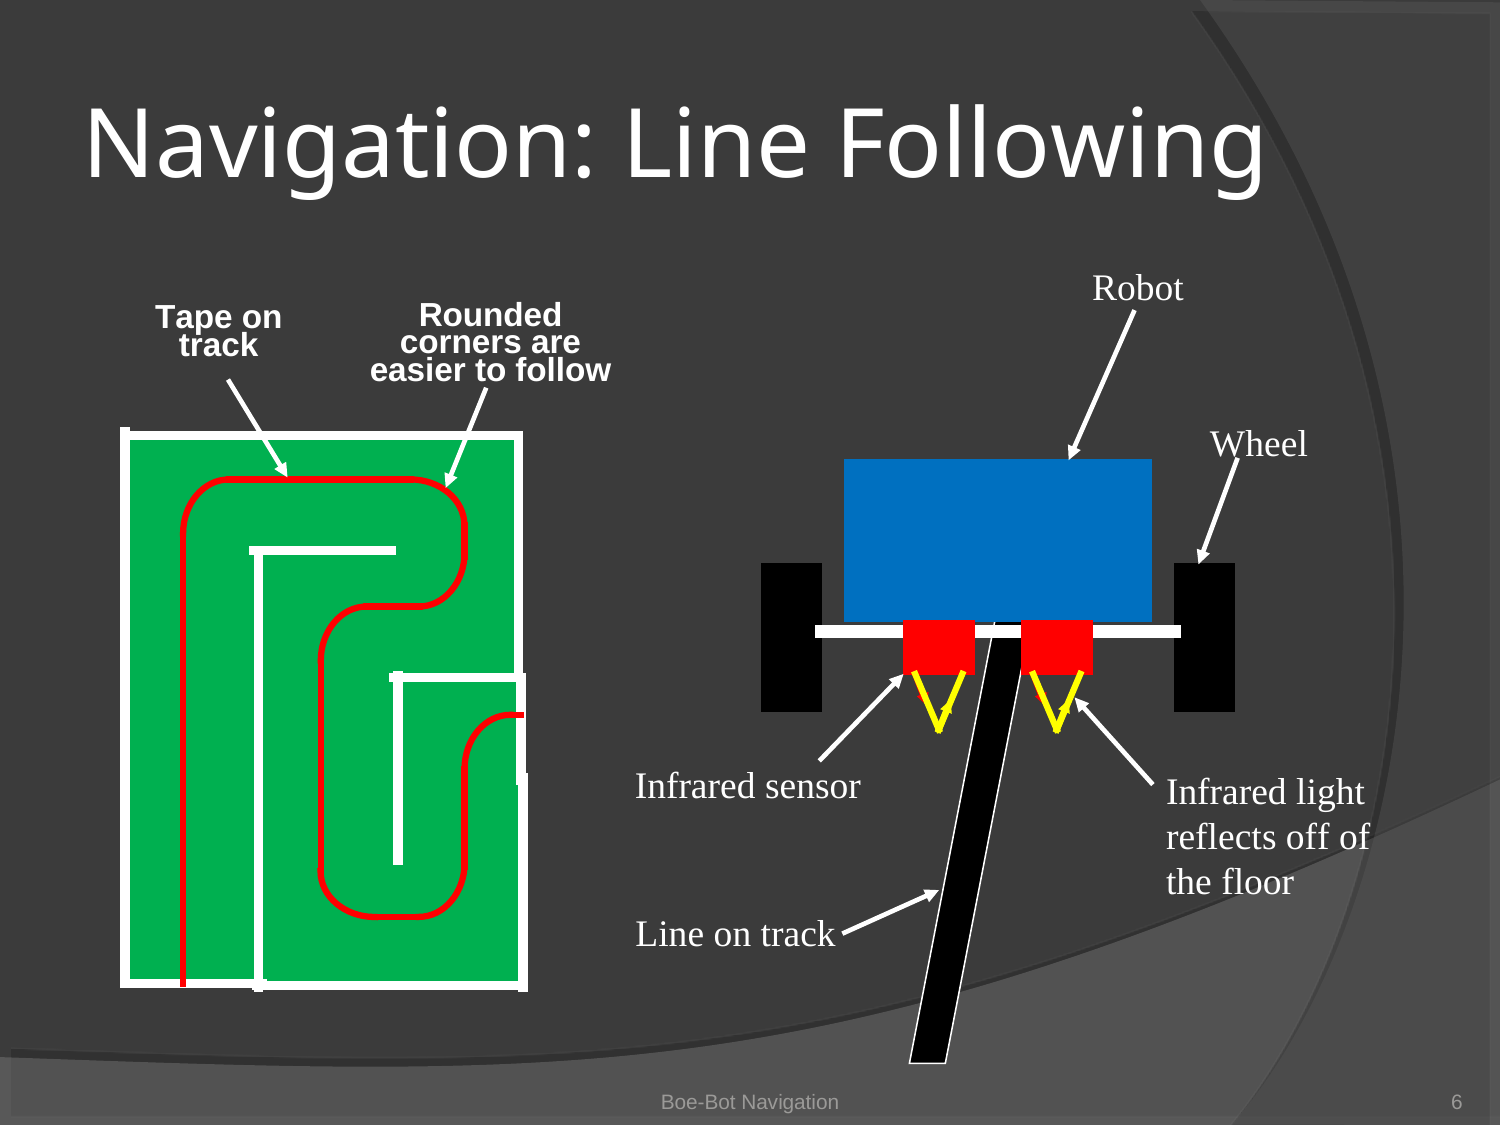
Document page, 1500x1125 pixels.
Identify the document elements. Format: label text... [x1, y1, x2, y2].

text_box Tape on track [127, 298, 311, 367]
text_box Boe-Bot Navigation [512, 1053, 988, 1114]
text_box Line on track [620, 901, 851, 962]
text_box [186, 483, 518, 981]
text_box Infrared sensor [620, 753, 877, 814]
text_box <number> [1337, 1053, 1463, 1114]
text_box Wheel [1195, 410, 1324, 472]
text_box [324, 440, 516, 914]
text_box Rounded corners are easier to follow [354, 296, 628, 397]
text_box Infrared light reflects off of the floor [1151, 759, 1388, 910]
text_box [130, 440, 283, 979]
text_box [844, 460, 1152, 1064]
text_box [1174, 564, 1234, 712]
title Navigation: Line Following [74, 45, 1300, 233]
text_box Robot [1077, 255, 1199, 316]
text_box [761, 564, 821, 712]
text_box [269, 440, 462, 485]
